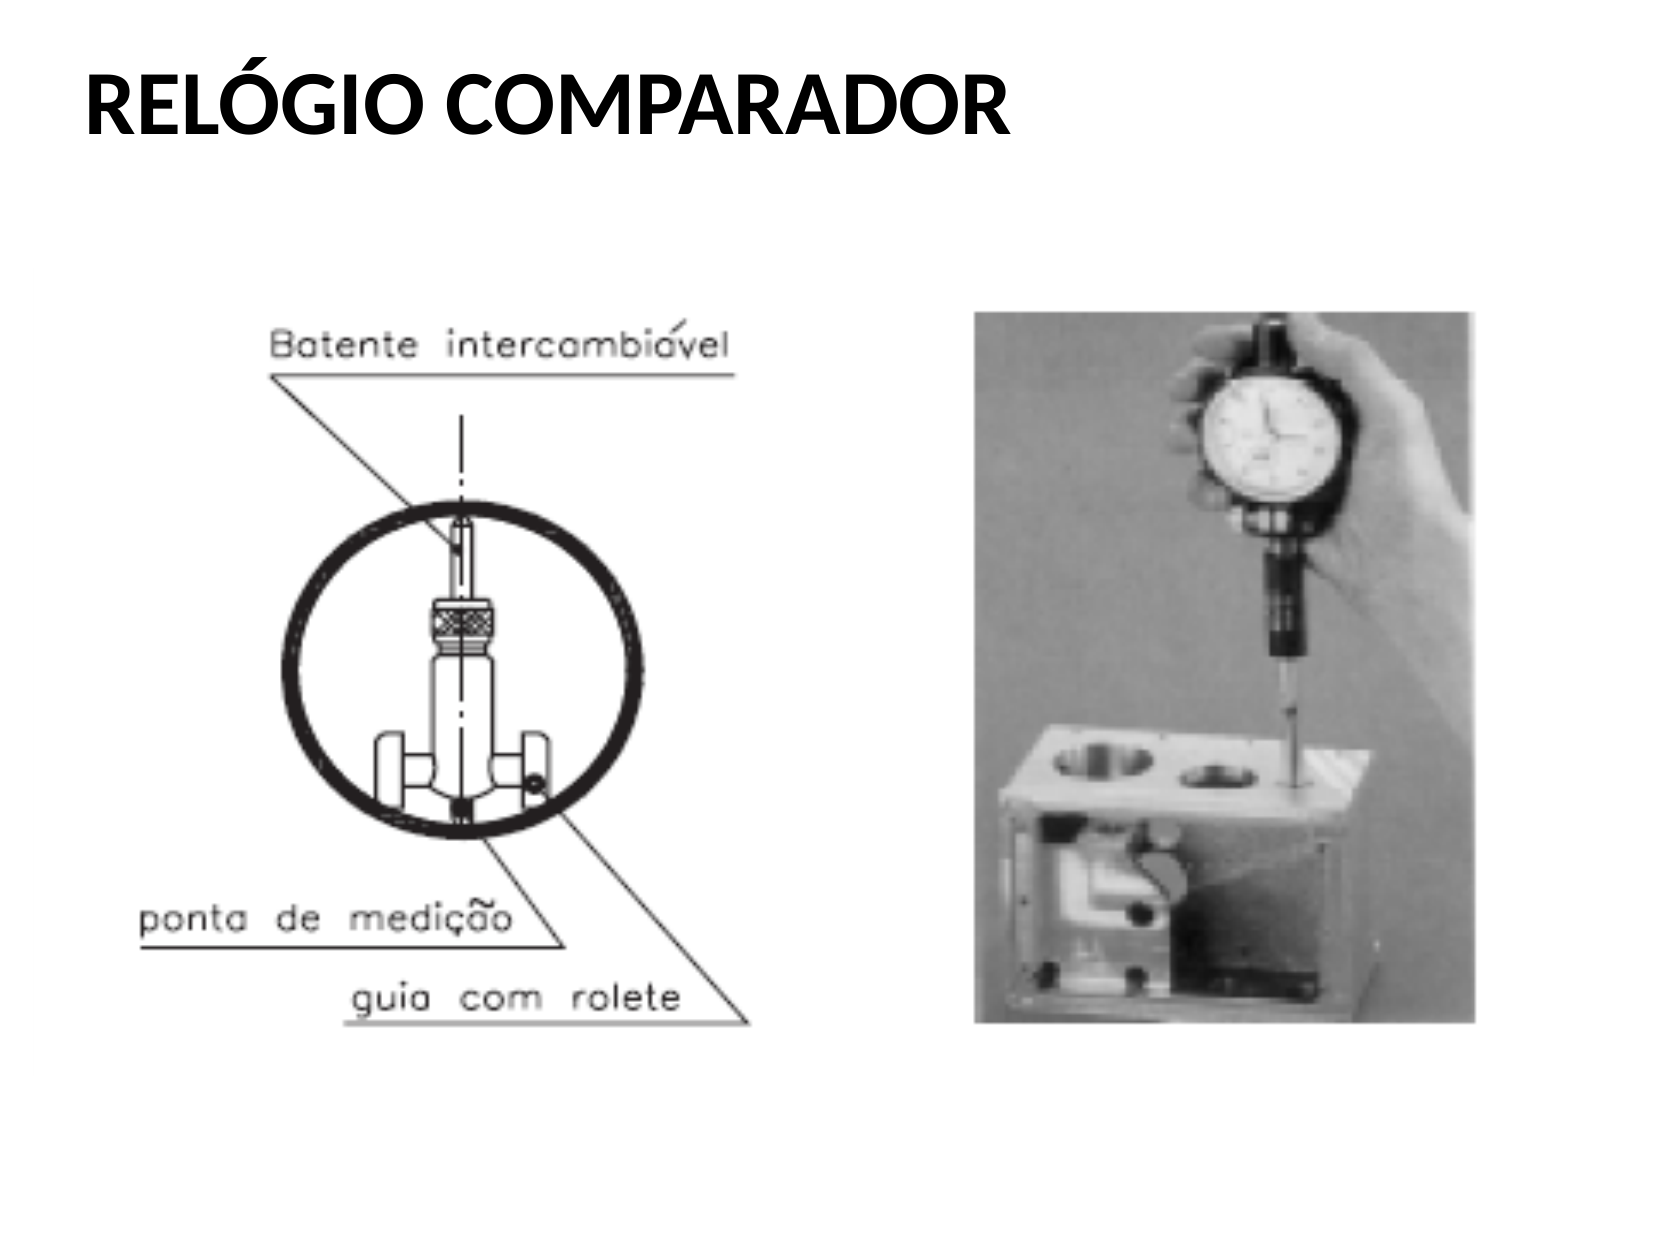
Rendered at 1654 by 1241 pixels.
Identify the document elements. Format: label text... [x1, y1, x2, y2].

text_box RELÓGIO COMPARADOR [0, 0, 1101, 202]
picture [32, 268, 1528, 1076]
